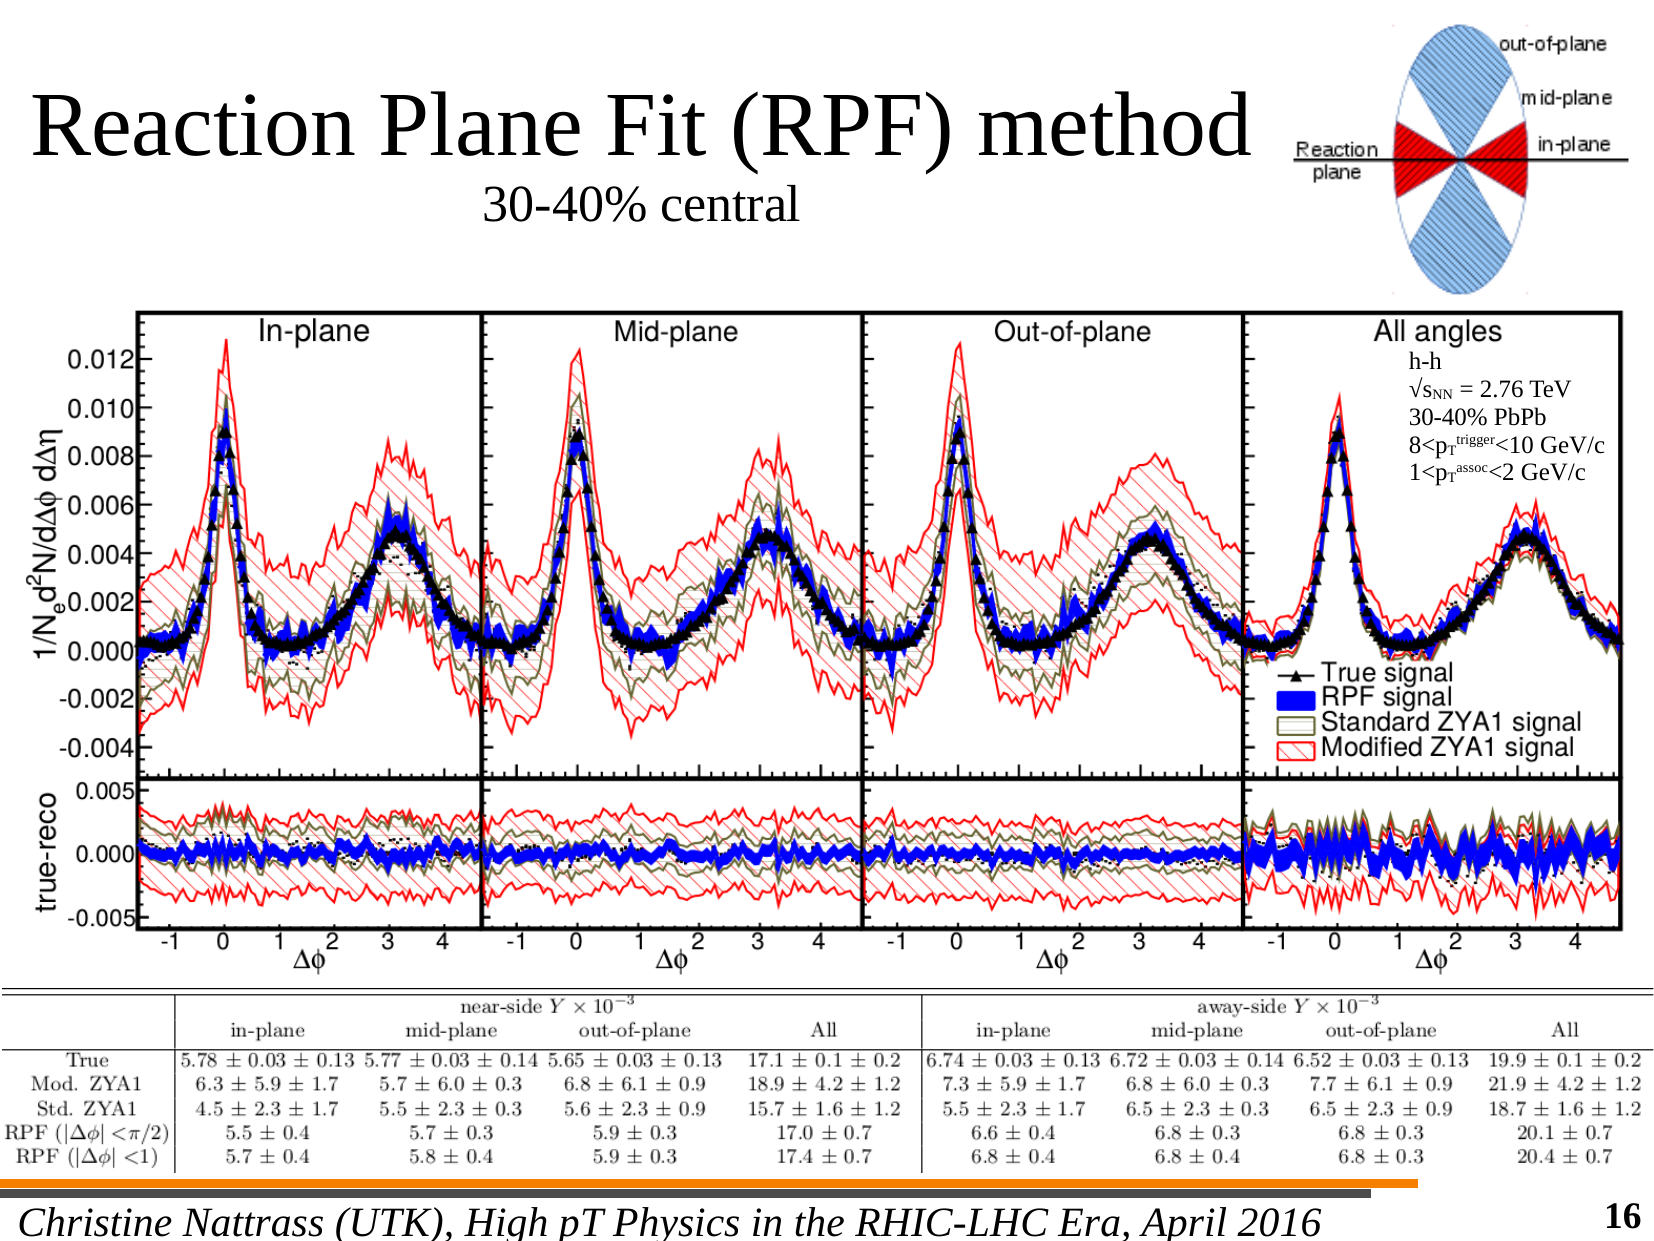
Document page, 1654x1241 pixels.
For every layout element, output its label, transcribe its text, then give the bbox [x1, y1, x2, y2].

title Reaction Plane Fit (RPF) method 30-40% central [23, 49, 1261, 257]
picture [2, 988, 1654, 1173]
text_box h-h √sNN = 2.76 TeV 30-40% PbPb 8<pTtrigger<10 GeV/c 1<pTassoc<2 GeV/c [1394, 340, 1654, 523]
picture [2, 14, 1654, 985]
